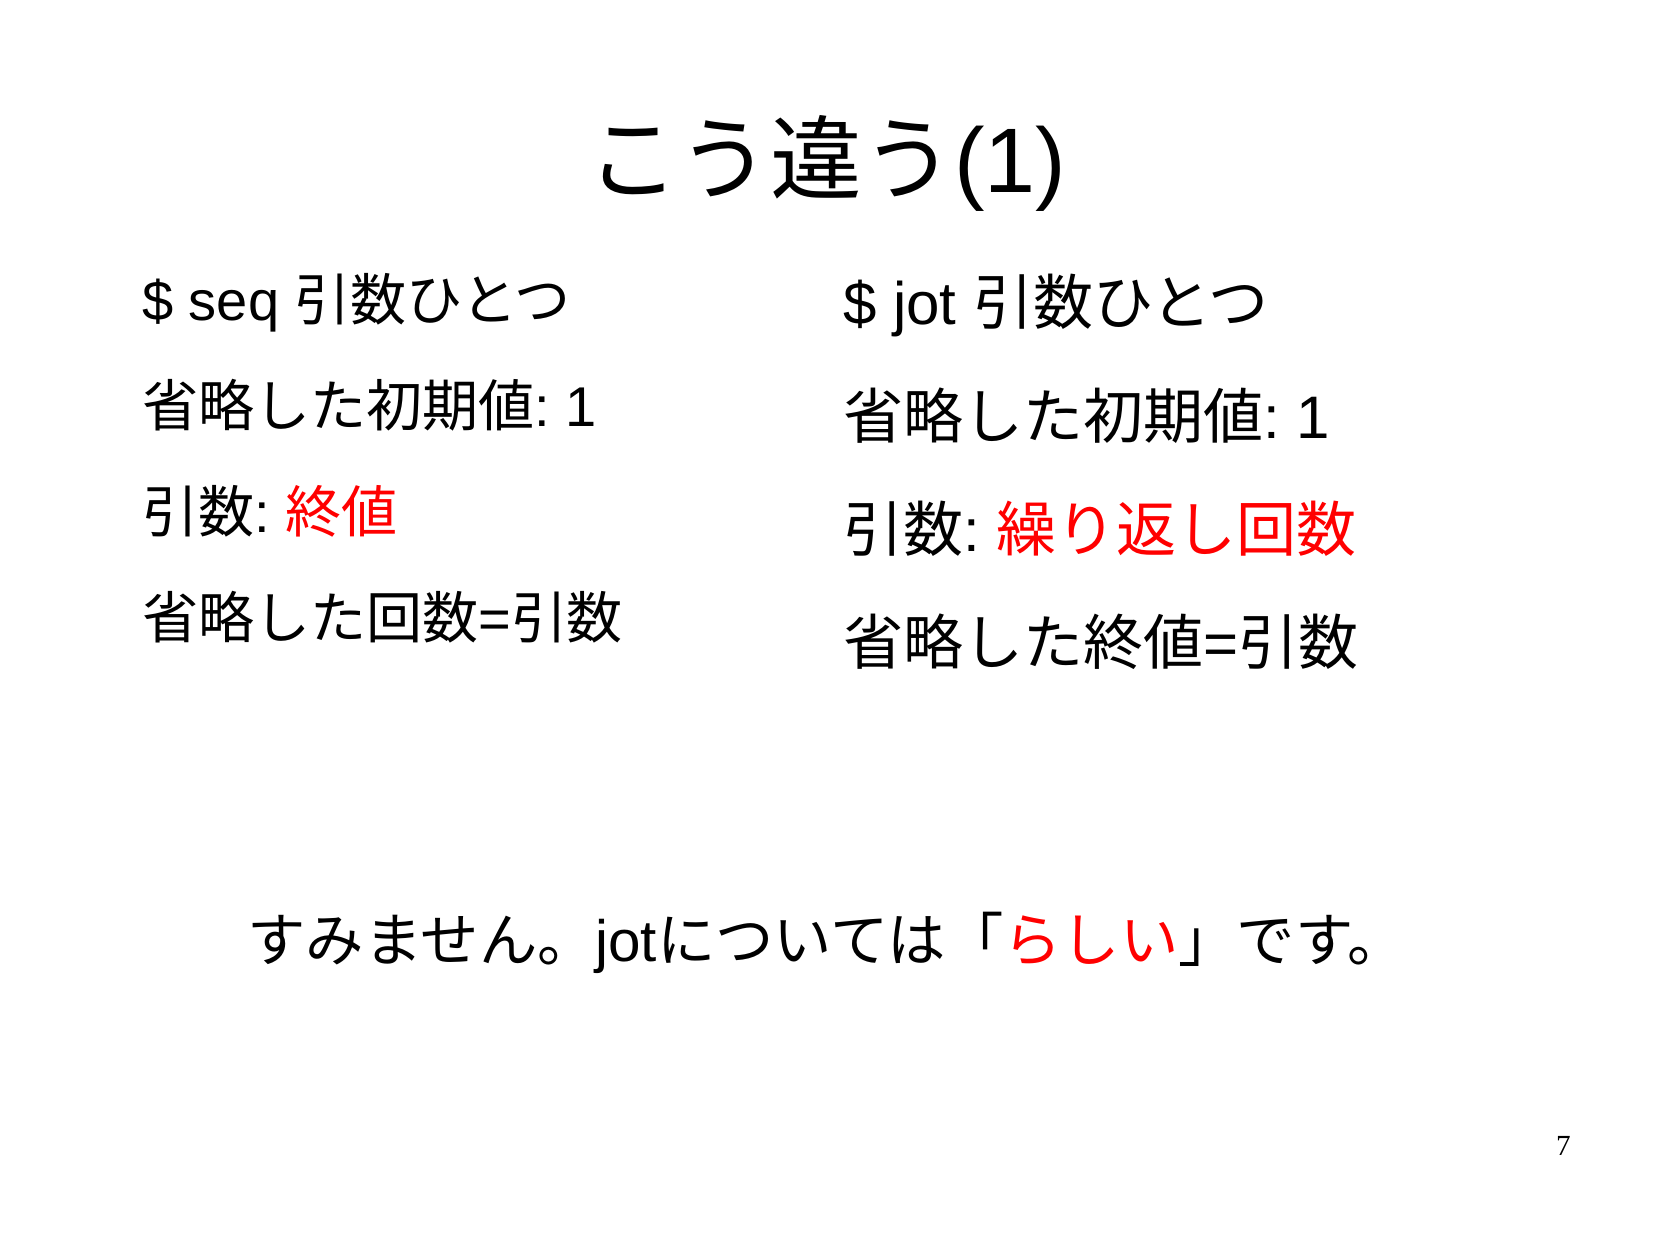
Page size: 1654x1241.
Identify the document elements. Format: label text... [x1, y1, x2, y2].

list $ seq 引数ひとつ 省略した初期値: 1 引数: 終値 省略した回数=引数 [82, 255, 779, 656]
list $ jot 引数ひとつ 省略した初期値: 1 引数: 繰り返し回数 省略した終値=引数 [779, 255, 1524, 686]
title こう違う(1) [82, 49, 1571, 257]
title すみません。jotについては「らしい」です。 [82, 832, 1571, 1040]
